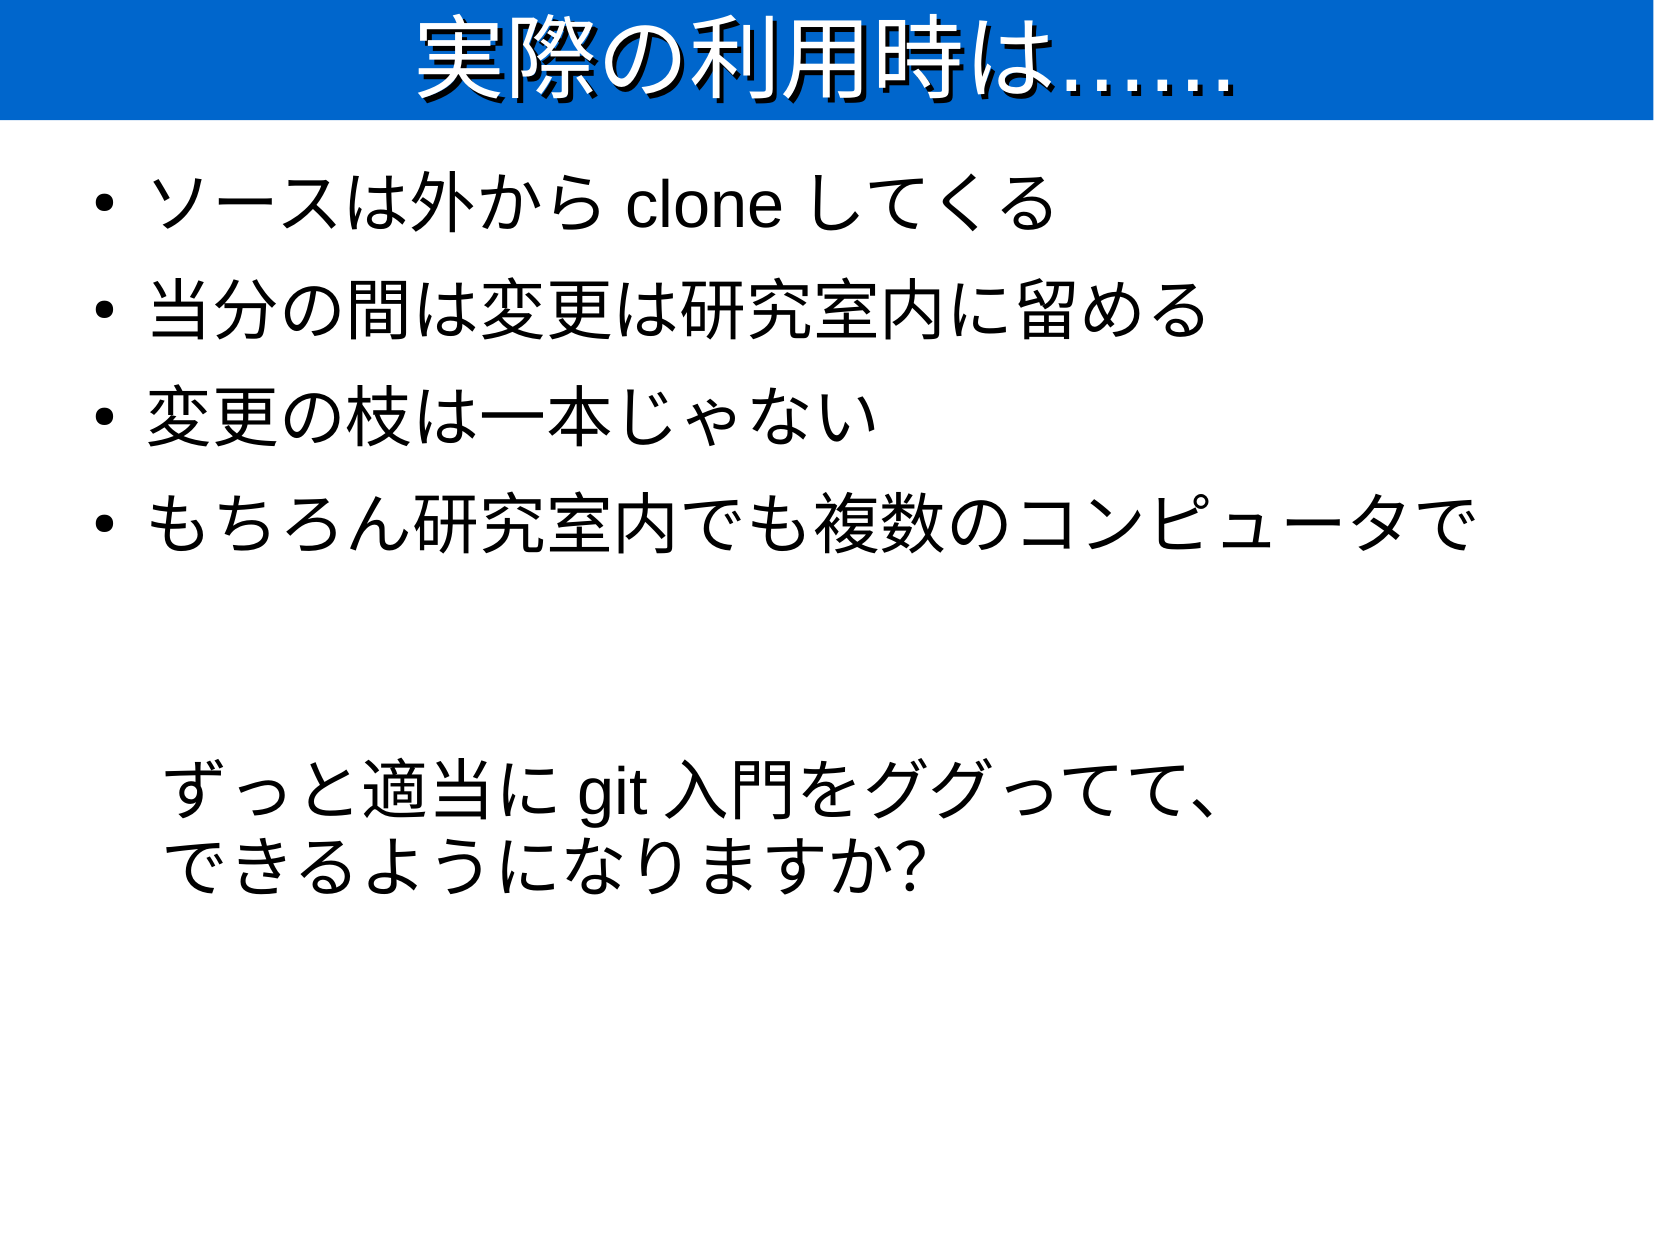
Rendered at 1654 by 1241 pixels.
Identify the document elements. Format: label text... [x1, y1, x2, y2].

list ソースは外からcloneしてくる 当分の間は変更は研究室内に留める 変更の枝は一本じゃない もちろん研究室内でも複数のコンピュータで [75, 165, 1576, 885]
text_box ずっと適当にgit入門をググってて、 できるようになりますか？ [146, 744, 1452, 916]
title 実際の利用時は…… [0, 0, 1654, 121]
